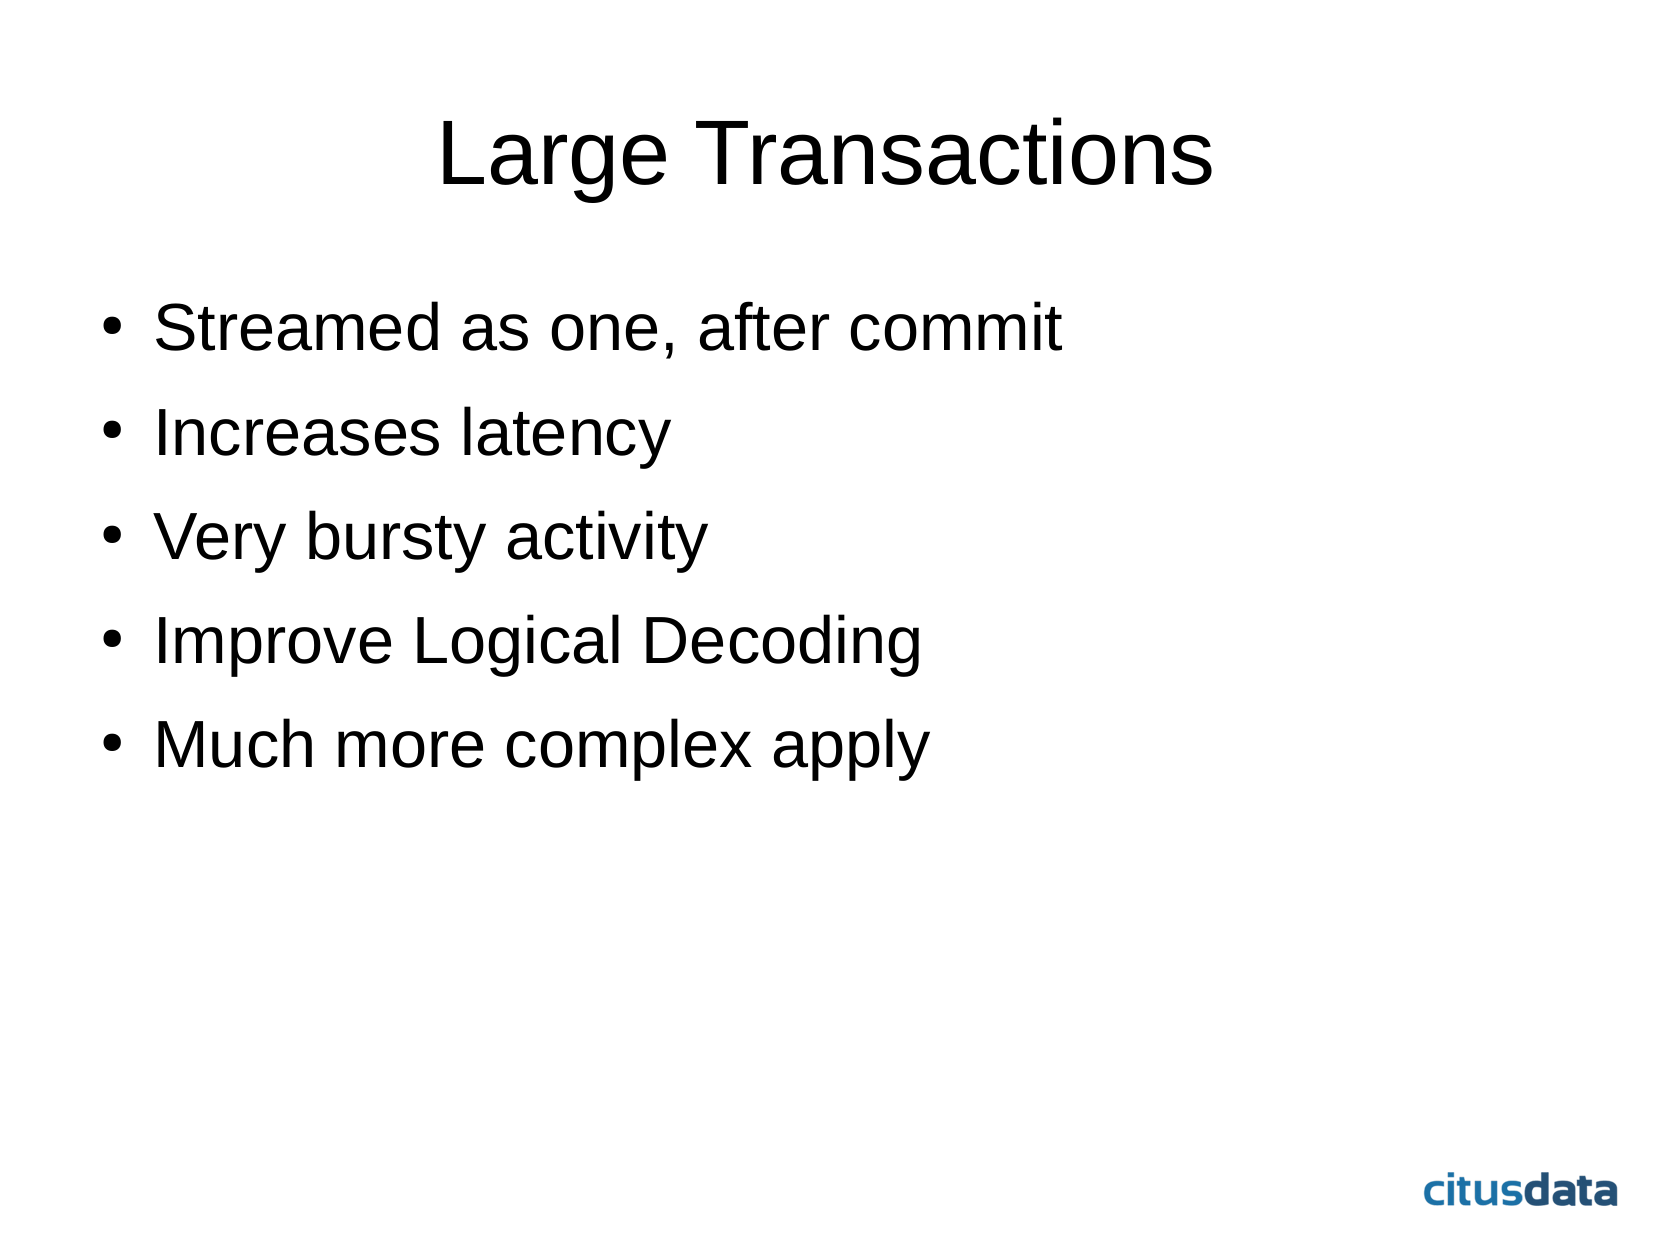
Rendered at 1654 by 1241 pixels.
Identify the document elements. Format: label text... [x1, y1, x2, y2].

title Large Transactions [82, 49, 1571, 257]
list Streamed as one, after commit Increases latency Very bursty activity Improve Logical Decoding Much more complex apply [82, 290, 1571, 1096]
picture [1420, 1167, 1622, 1209]
